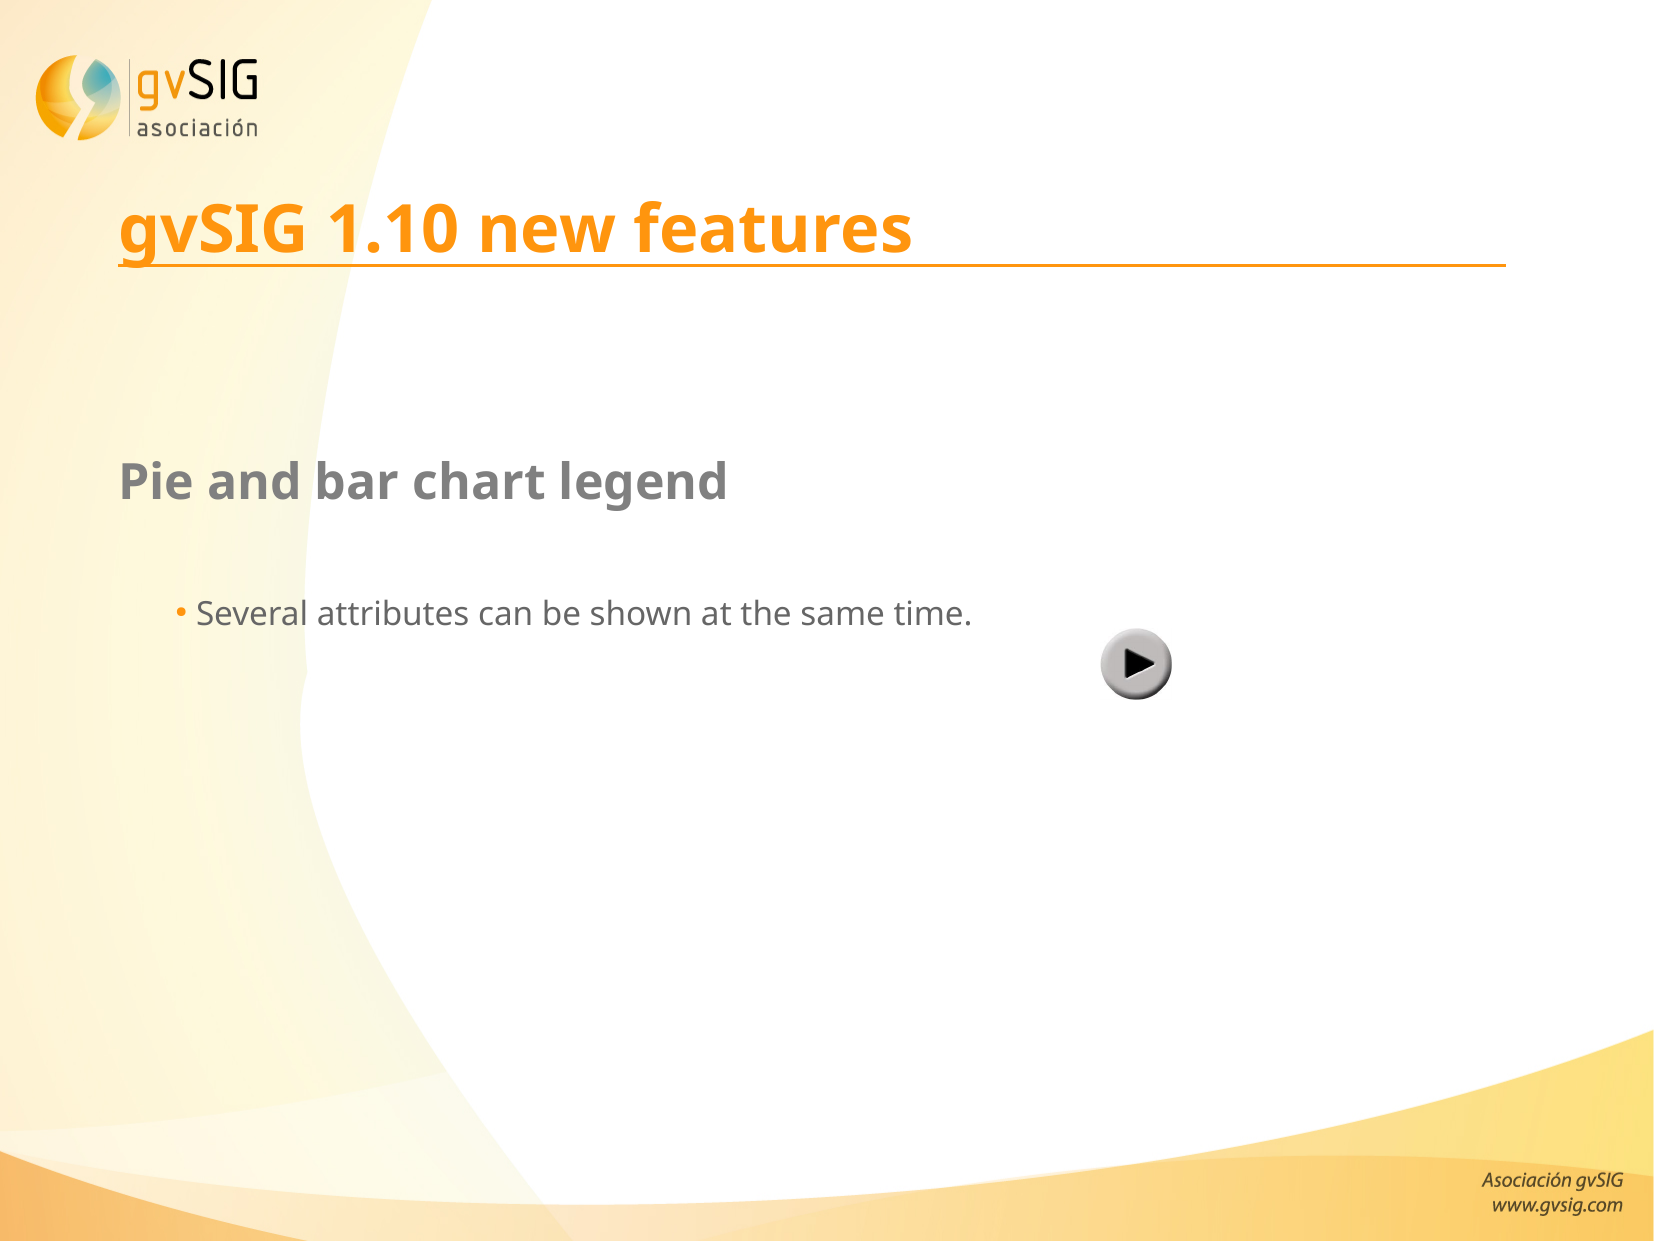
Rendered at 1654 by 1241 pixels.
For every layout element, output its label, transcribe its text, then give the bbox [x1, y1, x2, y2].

title gvSIG 1.10 new features [118, 177, 1607, 276]
text_box Several attributes can be shown at the same time. [160, 559, 1369, 614]
title Pie and bar chart legend [118, 435, 1530, 525]
picture [0, 0, 1654, 1241]
